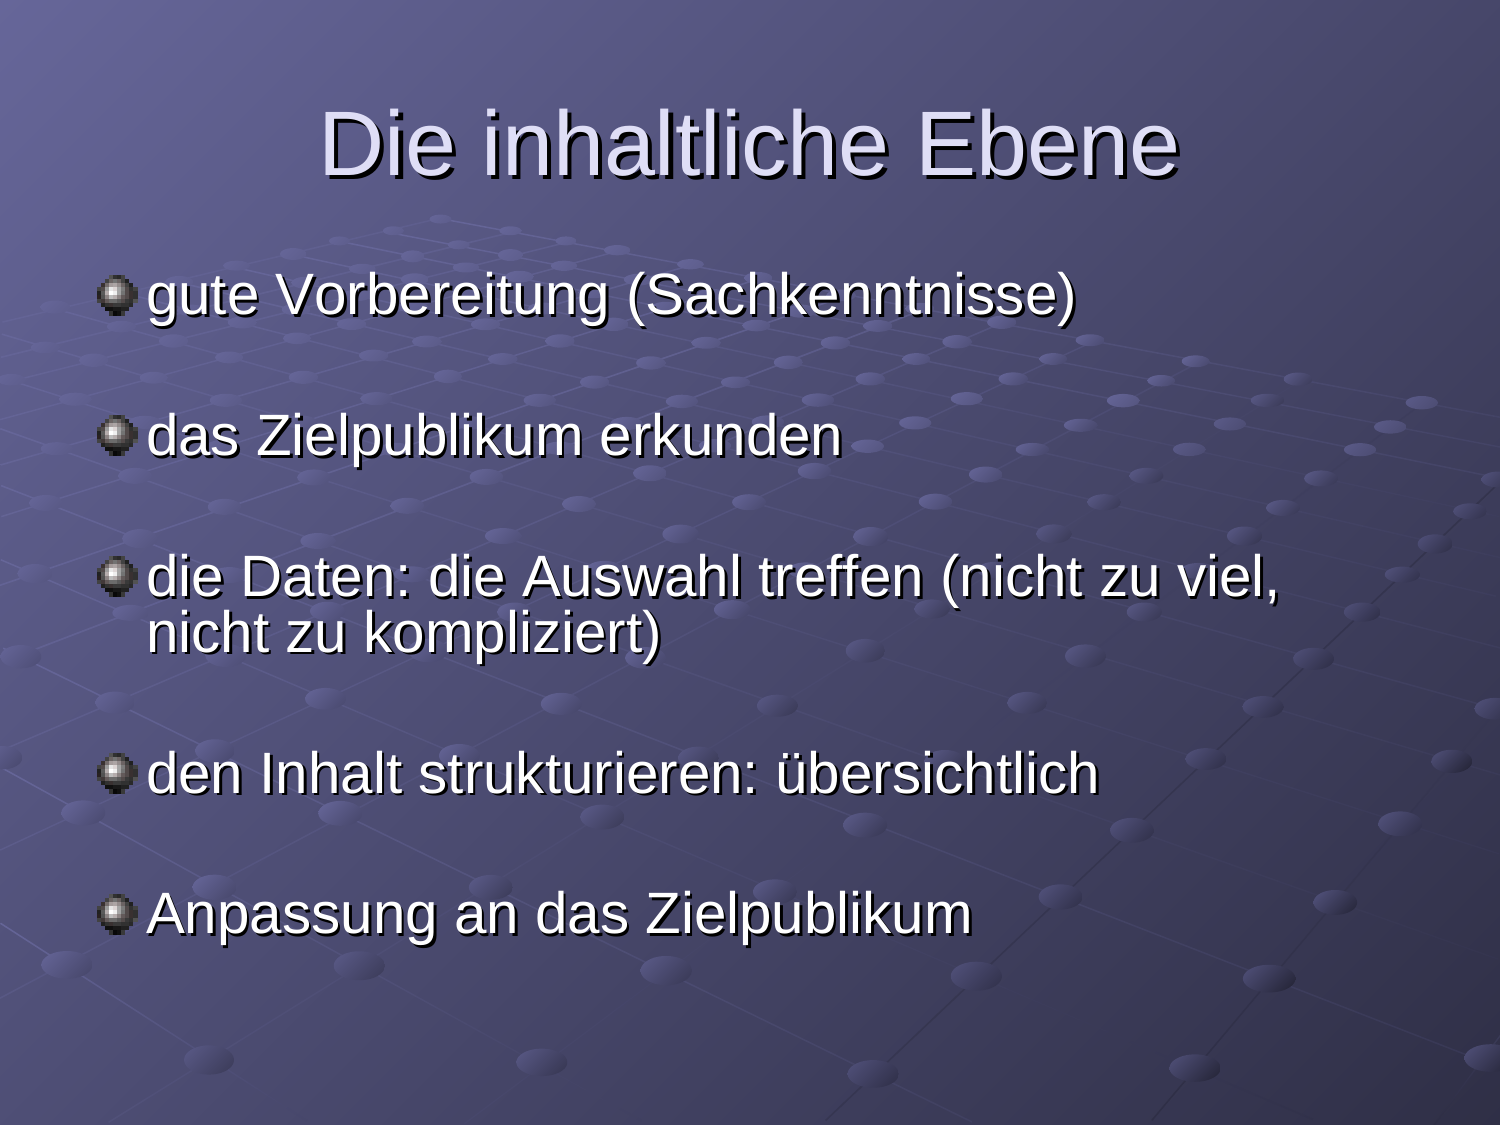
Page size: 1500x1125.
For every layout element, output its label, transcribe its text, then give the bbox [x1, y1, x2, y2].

title Die inhaltliche Ebene [75, 45, 1426, 233]
list gute Vorbereitung (Sachkenntnisse) das Zielpublikum erkunden die Daten: die Auswahl treffen (nicht zu viel, nicht zu kompliziert) den Inhalt strukturieren: übersichtlich Anpassung an das Zielpublikum [75, 262, 1426, 1007]
